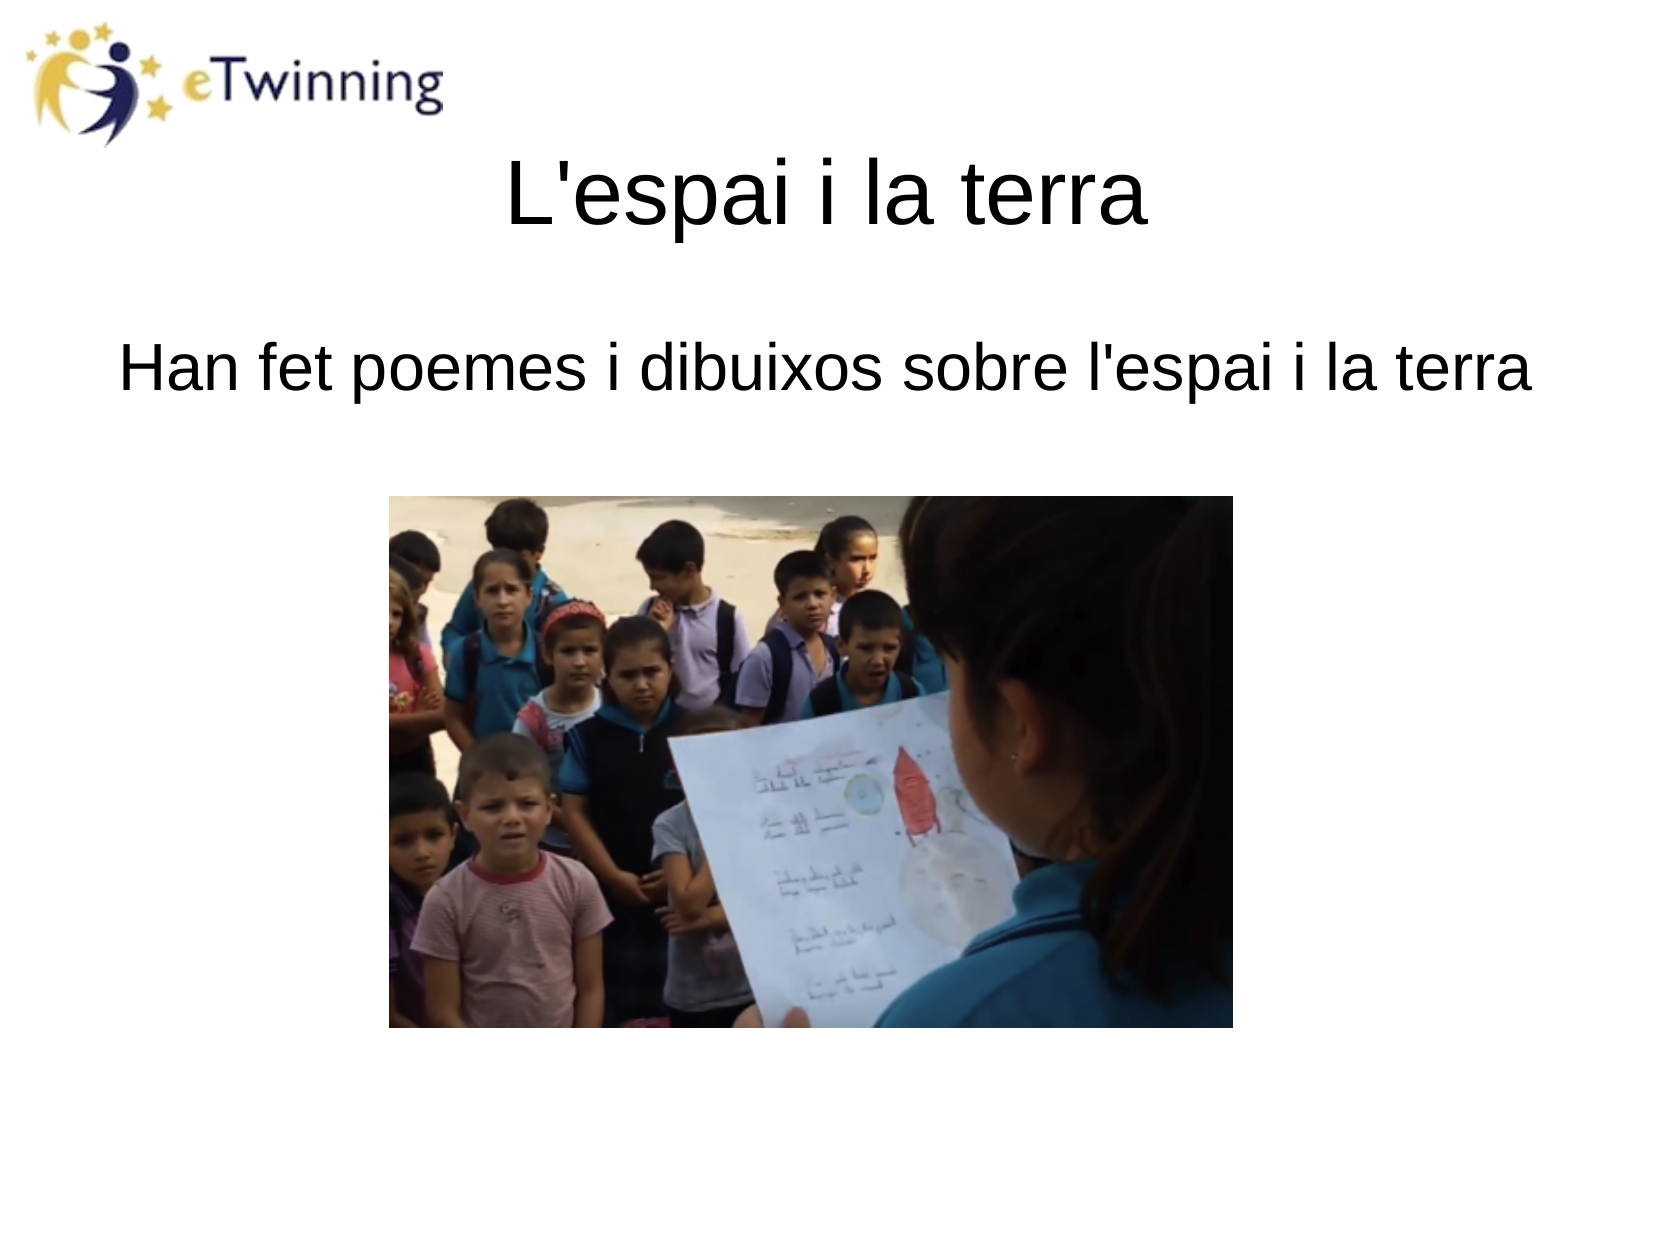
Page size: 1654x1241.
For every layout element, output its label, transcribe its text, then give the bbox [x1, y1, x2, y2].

picture [26, 20, 443, 148]
title L'espai i la terra [82, 136, 1571, 249]
picture [389, 496, 1233, 1028]
subtitle Han fet poemes i dibuixos sobre l'espai i la terra [118, 292, 1536, 442]
